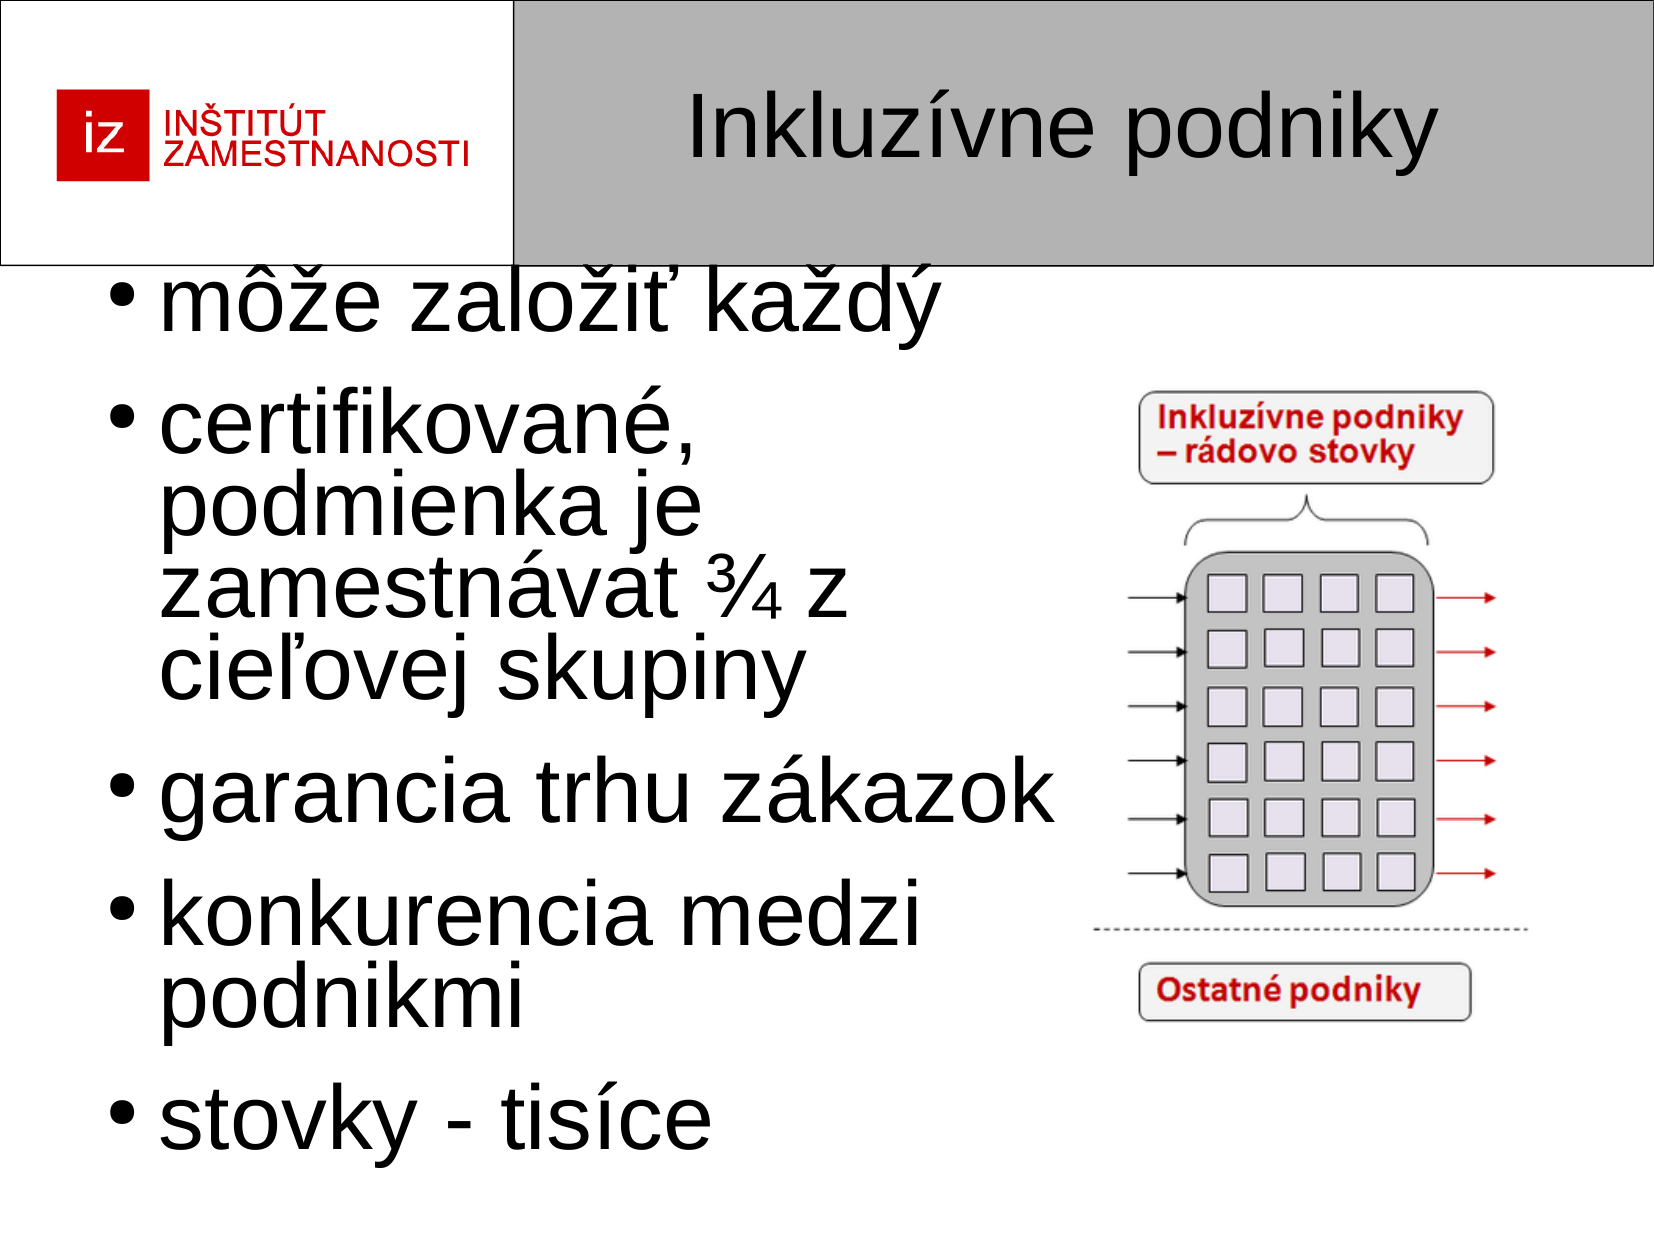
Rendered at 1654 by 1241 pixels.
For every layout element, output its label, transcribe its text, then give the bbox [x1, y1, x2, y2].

picture [5, 8, 512, 257]
list môže založiť každý certifikované, podmienka je zamestnávat ¾ z cieľovej skupiny garancia trhu zákazok konkurencia medzi podnikmi stovky - tisíce [88, 265, 1063, 1187]
picture [1092, 383, 1530, 1023]
title Inkluzívne podniky [561, 37, 1565, 229]
